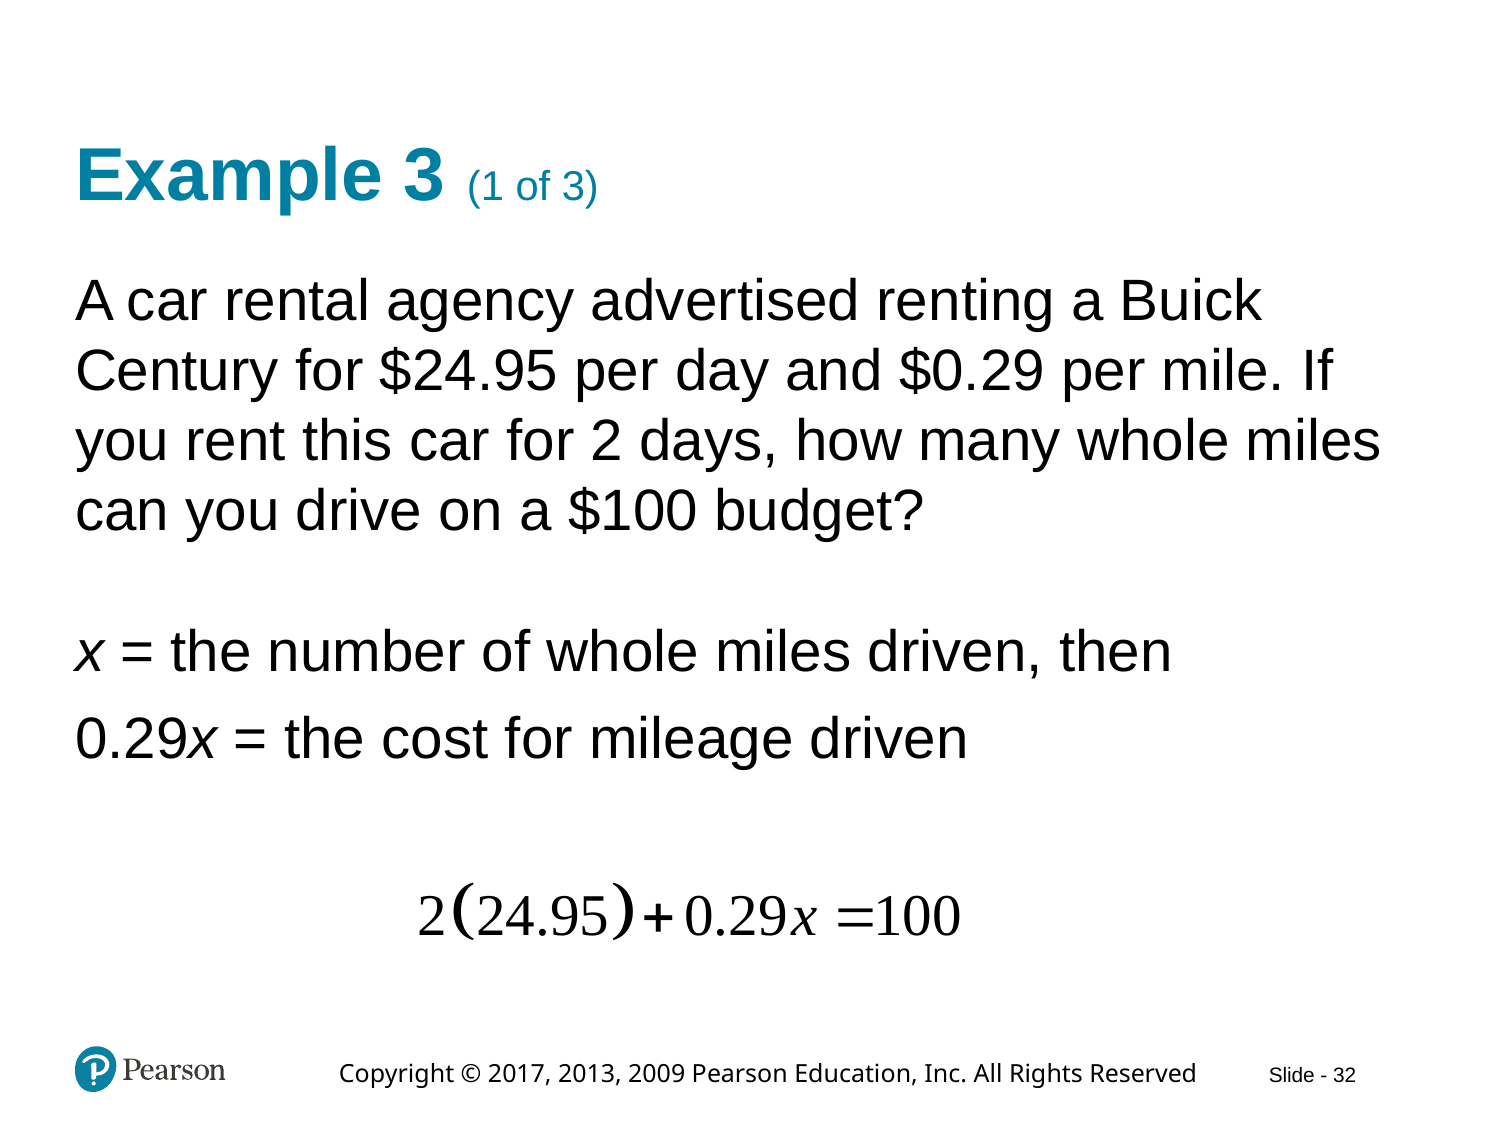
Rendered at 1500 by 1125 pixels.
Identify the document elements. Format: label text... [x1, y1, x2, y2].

list A car rental agency advertised renting a Buick Century for $24.95 per day and $0.29 per mile. If you rent this car for 2 days, how many whole miles can you drive on a $100 budget? [75, 262, 1425, 563]
list x = the number of whole miles driven, then 0.29x = the cost for mileage driven [75, 613, 1213, 779]
chart [413, 878, 966, 963]
title Example 3 (1 of 3) [75, 35, 1425, 216]
